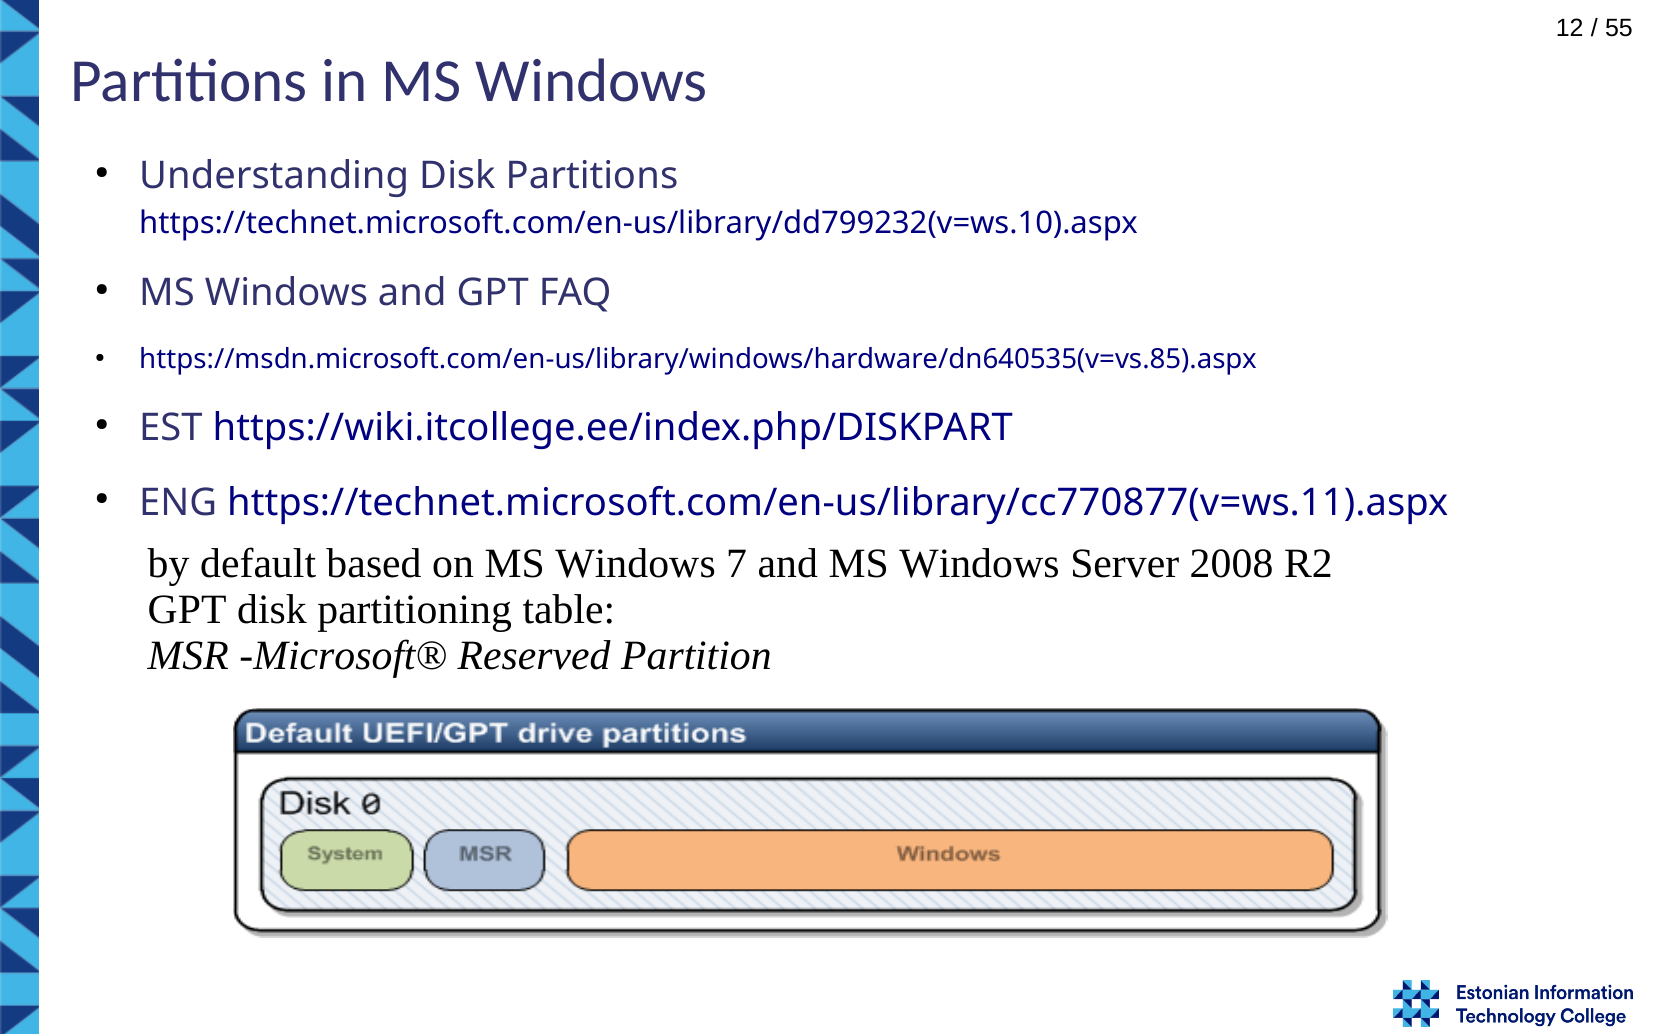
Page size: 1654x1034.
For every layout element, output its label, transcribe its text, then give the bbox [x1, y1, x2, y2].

list Understanding Disk Partitions https://technet.microsoft.com/en-us/library/dd799232(v=ws.10).aspx MS Windows and GPT FAQ https://msdn.microsoft.com/en-us/library/windows/hardware/dn640535(v=vs.85).aspx EST https://wiki.itcollege.ee/index.php/DISKPART ENG https://technet.microsoft.com/en-us/library/cc770877(v=ws.11).aspx [80, 147, 1536, 532]
picture [233, 708, 1388, 938]
title Partitions in MS Windows [70, 41, 1630, 130]
picture [1393, 980, 1633, 1027]
text_box by default based on MS Windows 7 and MS Windows Server 2008 R2 GPT disk partitioning table: MSR -Microsoft® Reserved Partition [147, 540, 1359, 680]
